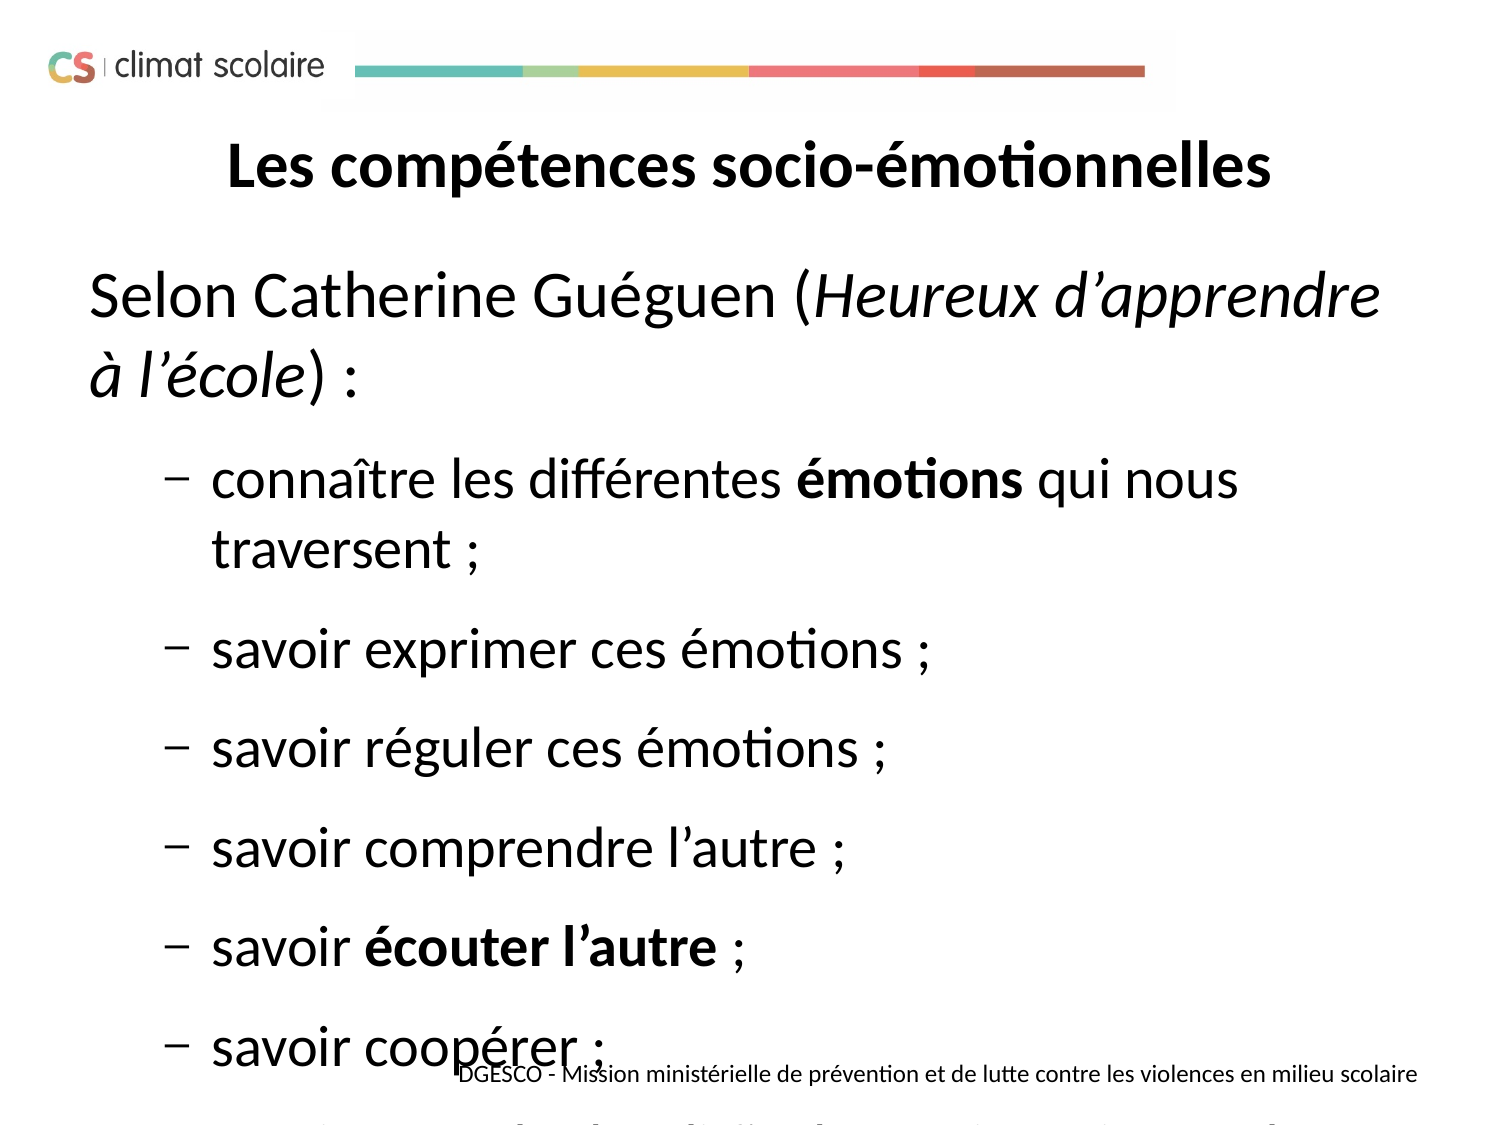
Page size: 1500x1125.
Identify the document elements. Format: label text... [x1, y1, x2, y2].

title Les compétences socio-émotionnelles [75, 113, 1425, 233]
list Selon Catherine Guéguen (Heureux d’apprendre à l’école) : connaître les différentes émotions qui nous traversent ; savoir exprimer ces émotions ; savoir réguler ces émotions ; savoir comprendre l’autre ; savoir écouter l’autre ; savoir coopérer ; savoir résoudre les difficultés qui surgissent dans la relation aux autres ; savoir entretenir des relations satisfaisantes… Revue internationale d’éducation de Sèvres (76, 2017) : l’empathie, le respect de l’autre, la capacité de solliciter ou de prêter de l’aide, l’aptitude à ajuster ses émotions aux situations, l’aptitude à discerner celles d’autrui… [santé | prévention des violences | persévérance | comportements prosociaux | apprentissages scolaires | apprentissages non cognitifs : créativité, esprit critique, autonomie | égalité filles-garçons] [75, 243, 1425, 1047]
picture [26, 30, 1176, 112]
